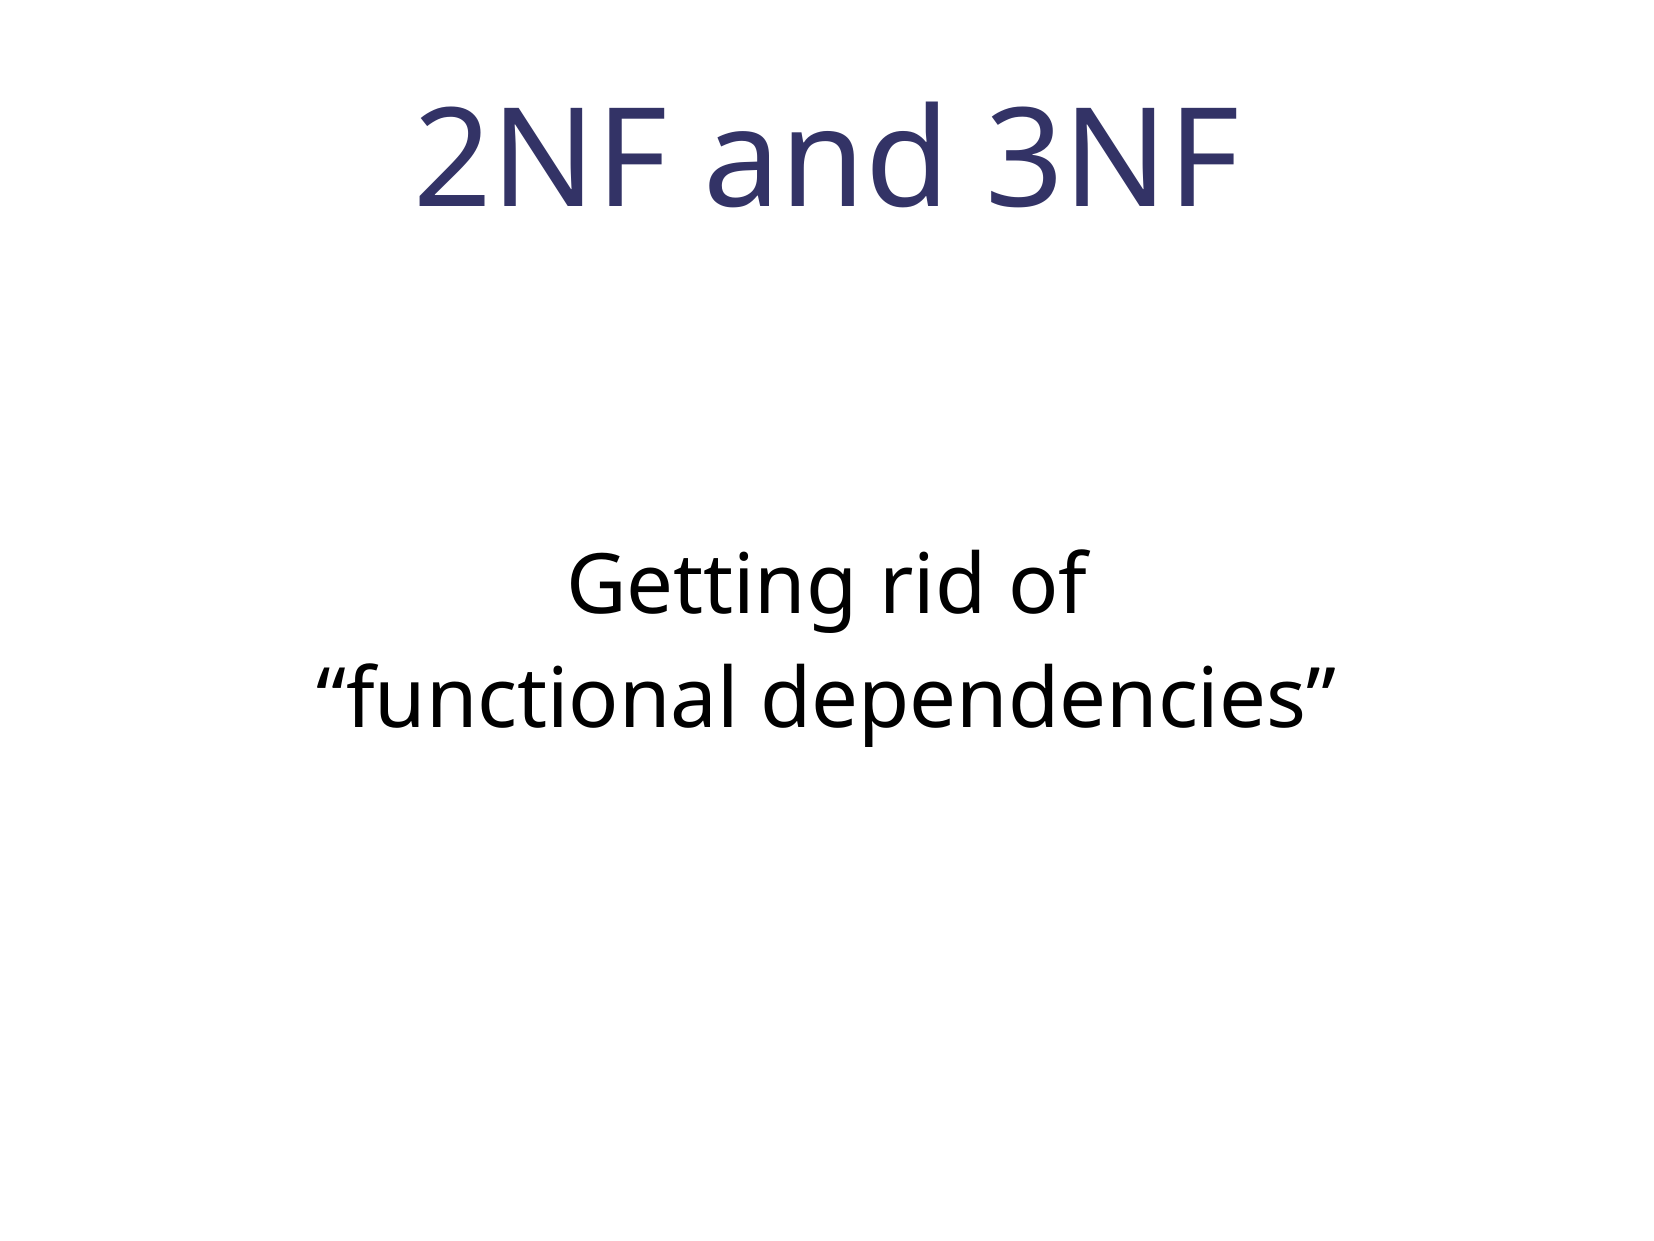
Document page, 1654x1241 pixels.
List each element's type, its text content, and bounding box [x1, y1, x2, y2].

title 2NF and 3NF [82, 56, 1571, 250]
subtitle Getting rid of “functional dependencies” [82, 525, 1571, 1094]
